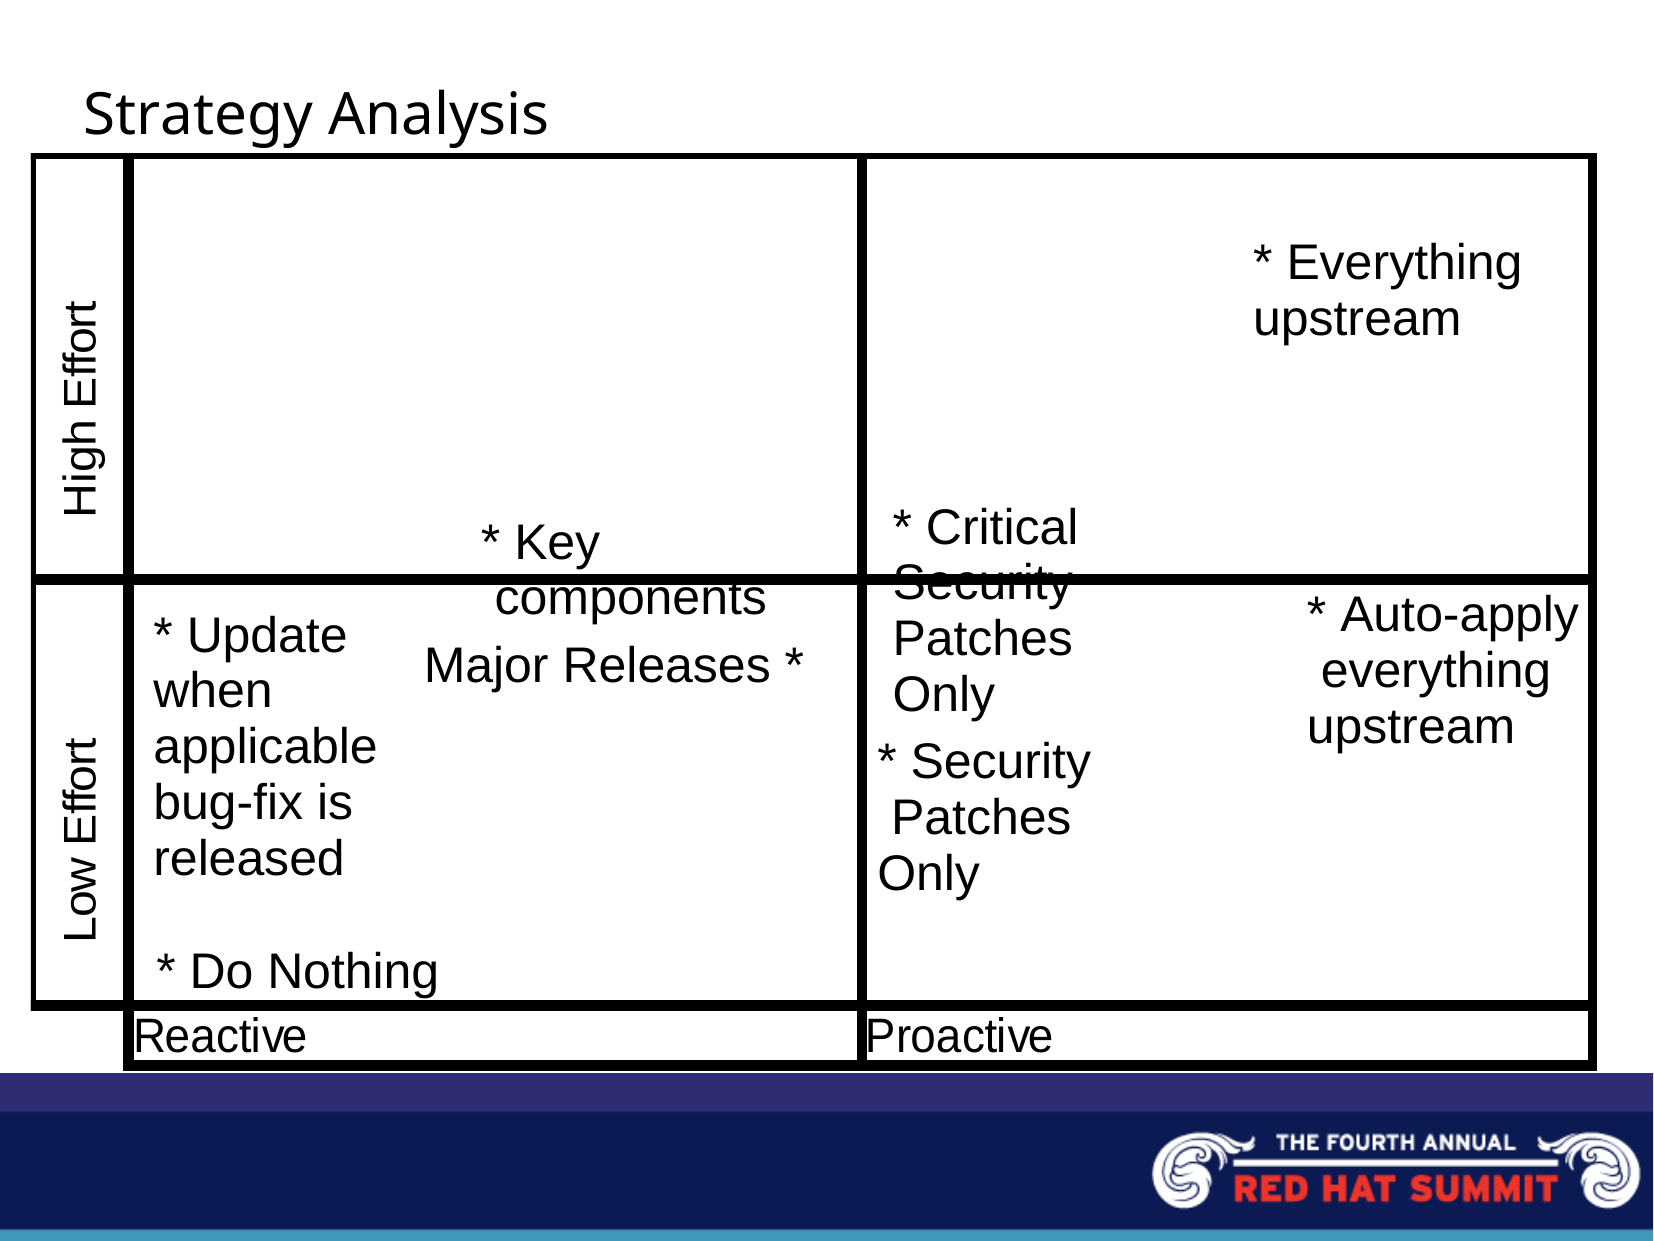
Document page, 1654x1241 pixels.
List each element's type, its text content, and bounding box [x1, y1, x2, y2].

chart [30, 153, 1597, 1071]
text_box * Do Nothing [156, 943, 487, 1006]
text_box * Update when applicable bug-fix is released [153, 606, 439, 918]
text_box * Key components [480, 513, 768, 638]
picture [0, 1073, 1654, 1241]
text_box Major Releases * [423, 636, 805, 700]
text_box * Security Patches Only [877, 733, 1092, 920]
text_box * Critical Security Patches Only [892, 498, 1093, 747]
title Strategy Analysis [83, 53, 1515, 172]
text_box * Auto-apply everything upstream [1306, 586, 1580, 773]
text_box * Everything upstream [1253, 234, 1523, 359]
